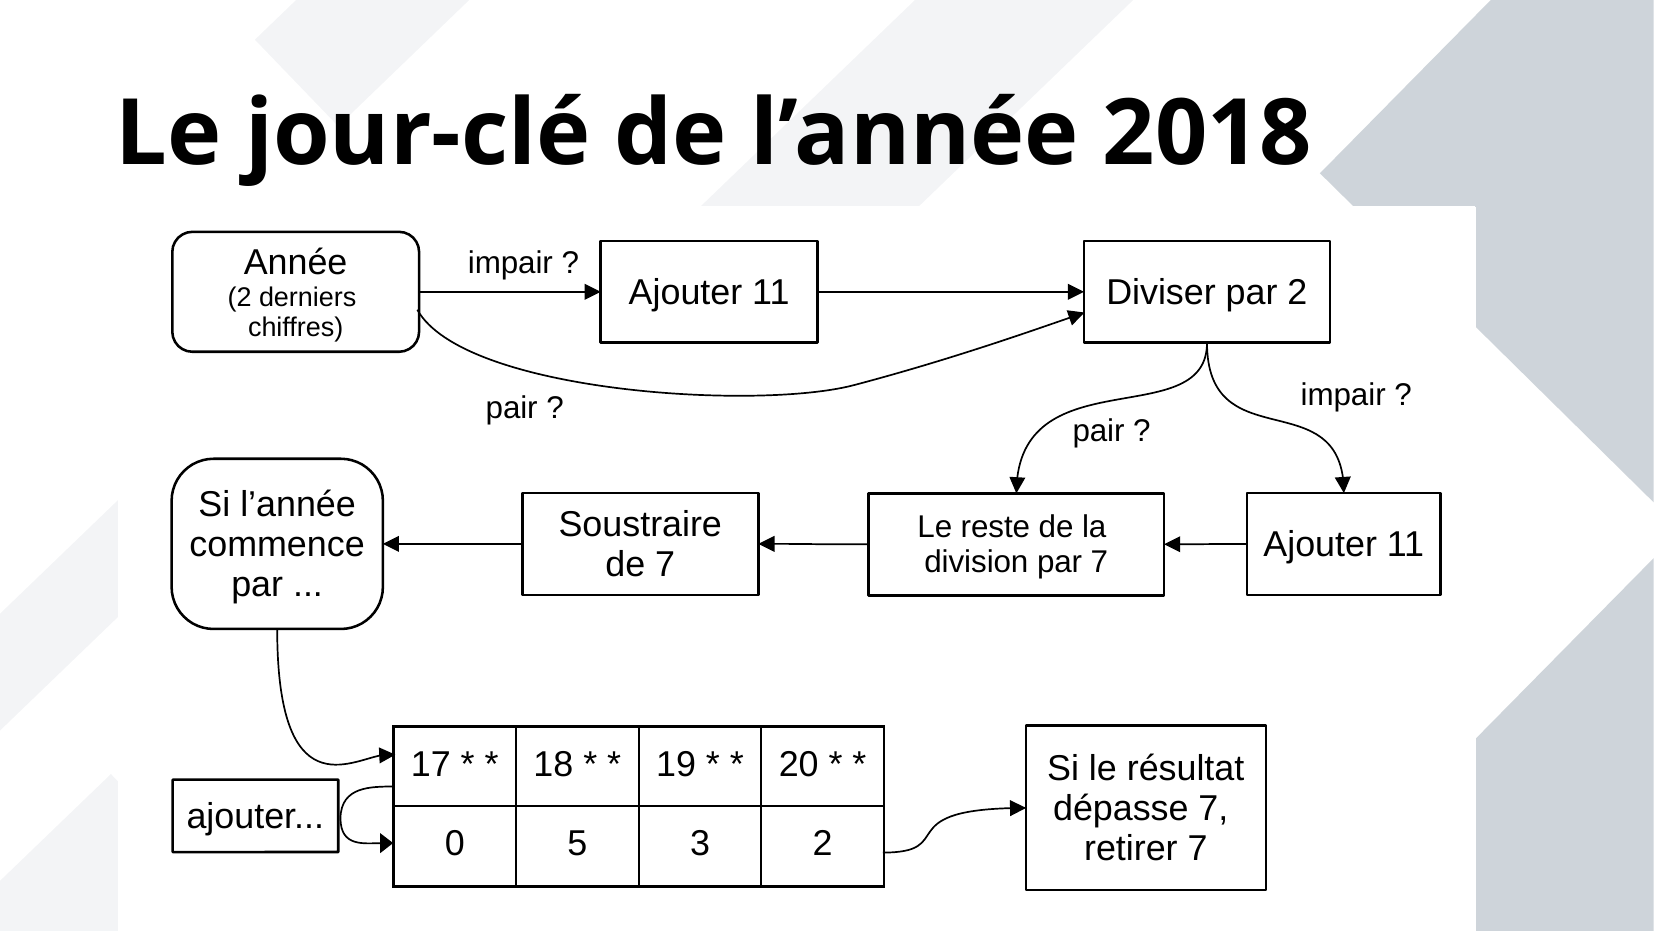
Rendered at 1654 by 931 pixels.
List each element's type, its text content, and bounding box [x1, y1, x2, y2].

picture [118, 206, 1477, 931]
title Le jour-clé de l’année 2018 [0, 51, 1459, 207]
